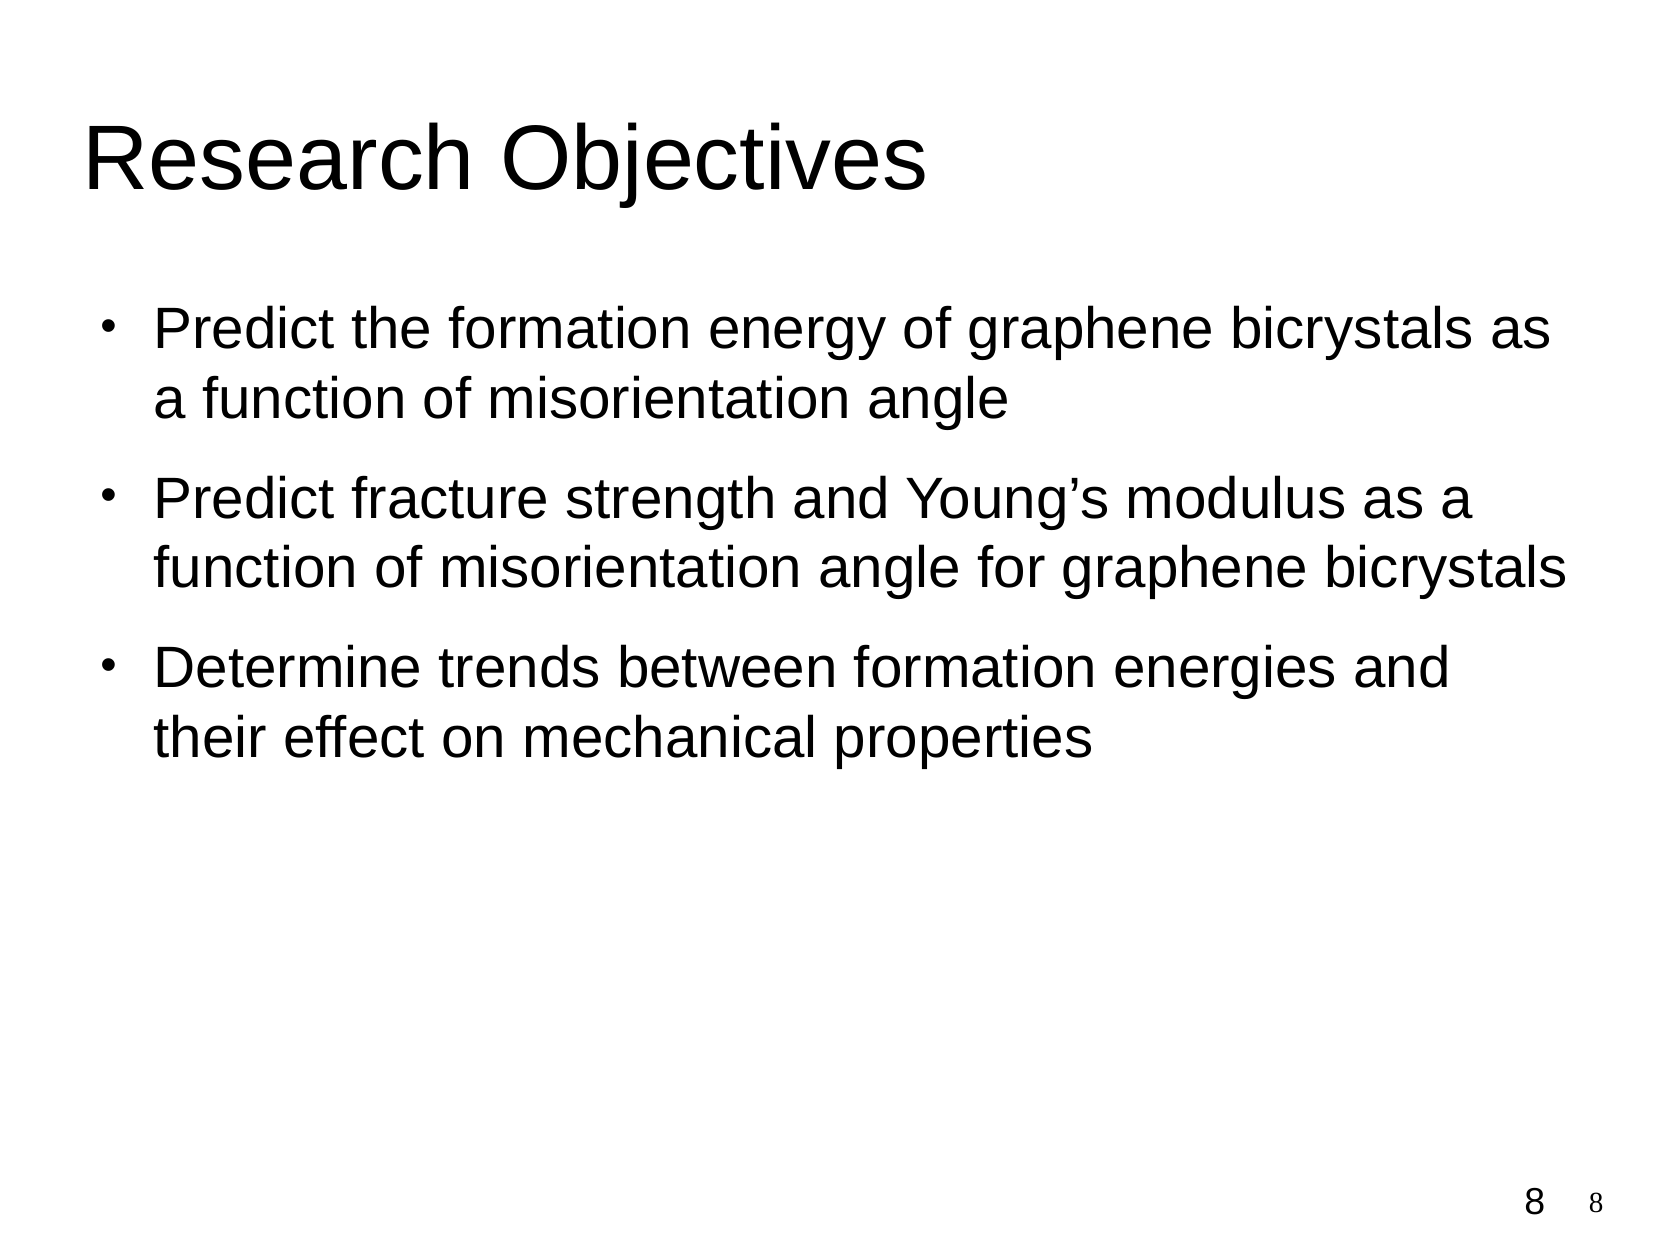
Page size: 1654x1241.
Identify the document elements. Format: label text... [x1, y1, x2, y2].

list Predict the formation energy of graphene bicrystals as a function of misorientation angle Predict fracture strength and Young’s modulus as a function of misorientation angle for graphene bicrystals Determine trends between formation energies and their effect on mechanical properties [82, 290, 1571, 1010]
slide_number <number> [1589, 1182, 1633, 1221]
title Research Objectives [82, 49, 1571, 257]
